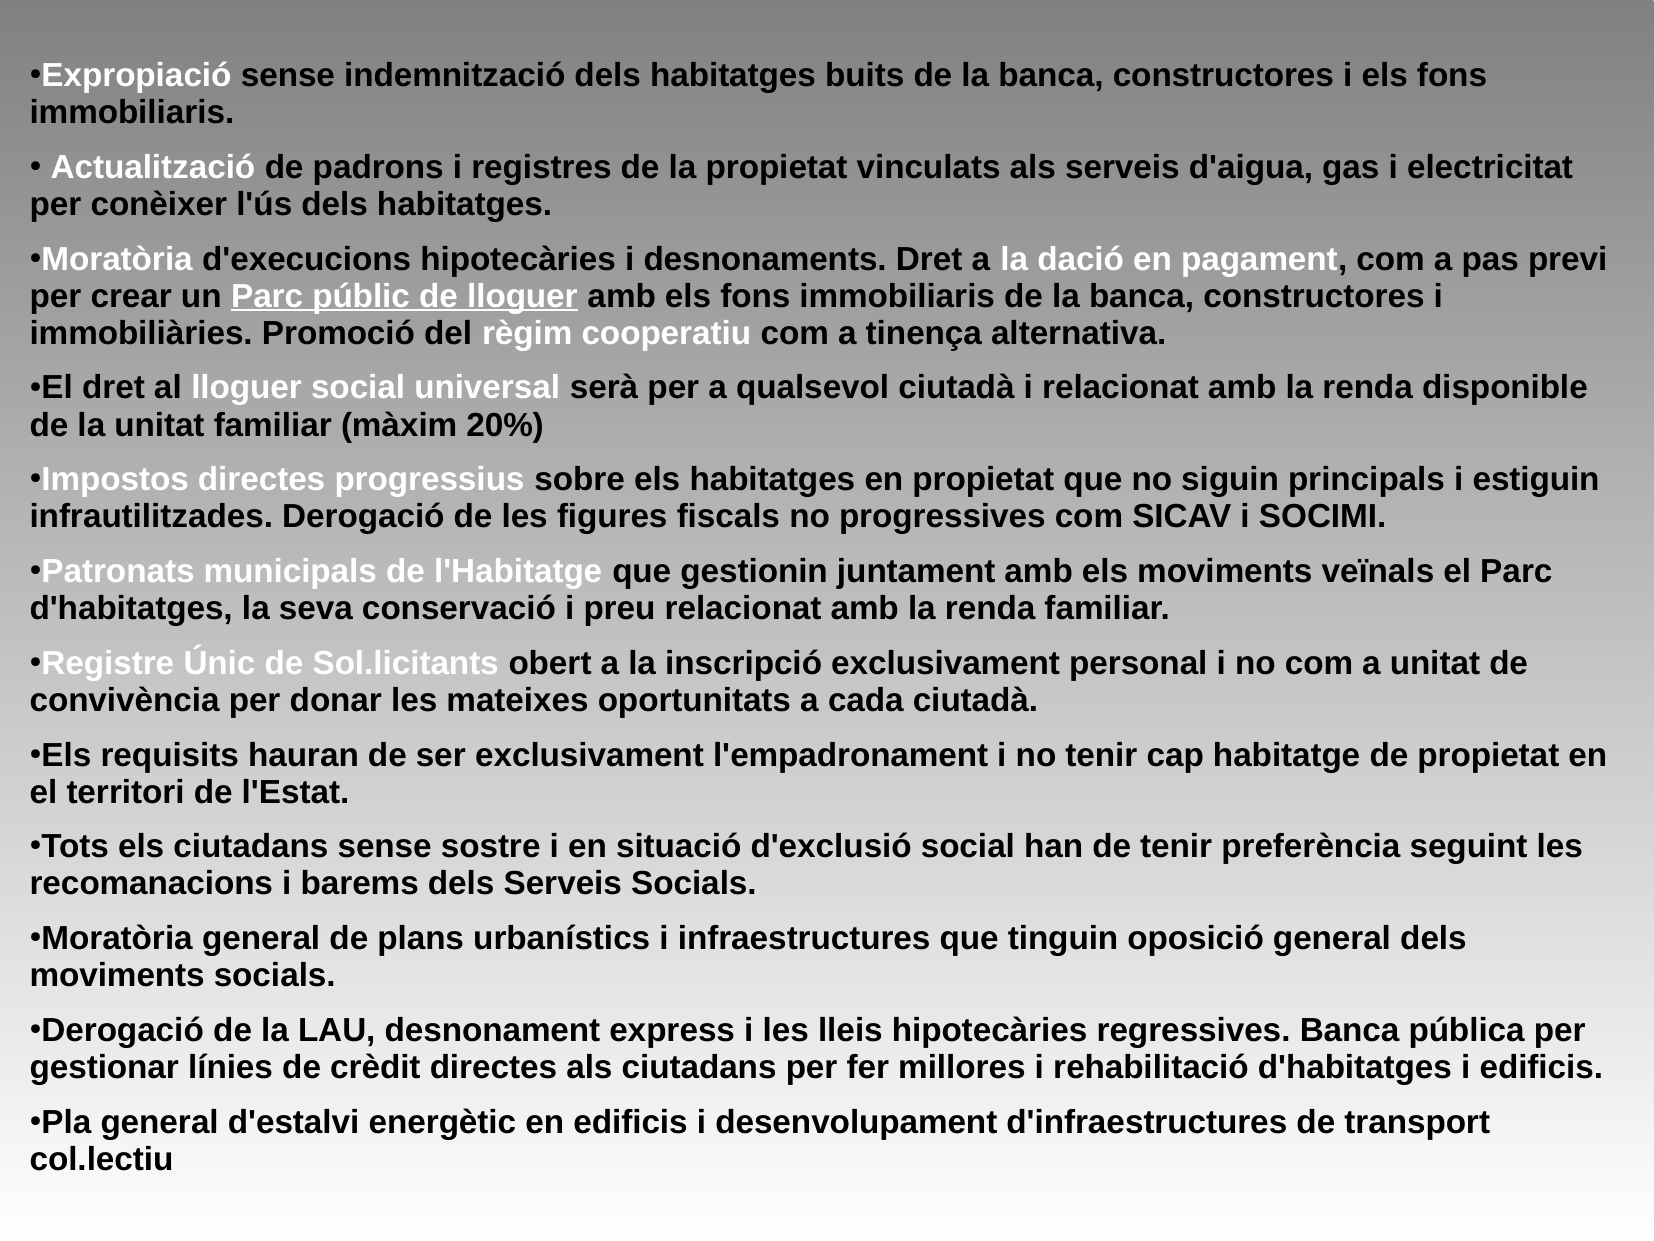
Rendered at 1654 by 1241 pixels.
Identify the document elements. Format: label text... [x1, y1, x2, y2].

subtitle Expropiació sense indemnització dels habitatges buits de la banca, constructores i els fons immobiliaris. Actualització de padrons i registres de la propietat vinculats als serveis d'aigua, gas i electricitat per conèixer l'ús dels habitatges. Moratòria d'execucions hipotecàries i desnonaments. Dret a la dació en pagament, com a pas previ per crear un Parc públic de lloguer amb els fons immobiliaris de la banca, constructores i immobiliàries. Promoció del règim cooperatiu com a tinença alternativa. El dret al lloguer social universal serà per a qualsevol ciutadà i relacionat amb la renda disponible de la unitat familiar (màxim 20%) Impostos directes progressius sobre els habitatges en propietat que no siguin principals i estiguin infrautilitzades. Derogació de les figures fiscals no progressives com SICAV i SOCIMI. Patronats municipals de l'Habitatge que gestionin juntament amb els moviments veïnals el Parc d'habitatges, la seva conservació i preu relacionat amb la renda familiar. Registre Únic de Sol.licitants obert a la inscripció exclusivament personal i no com a unitat de convivència per donar les mateixes oportunitats a cada ciutadà. Els requisits hauran de ser exclusivament l'empadronament i no tenir cap habitatge de propietat en el territori de l'Estat. Tots els ciutadans sense sostre i en situació d'exclusió social han de tenir preferència seguint les recomanacions i barems dels Serveis Socials. Moratòria general de plans urbanístics i infraestructures que tinguin oposició general dels moviments socials. Derogació de la LAU, desnonament express i les lleis hipotecàries regressives. Banca pública per gestionar línies de crèdit directes als ciutadans per fer millores i rehabilitació d'habitatges i edificis. Pla general d'estalvi energètic en edificis i desenvolupament d'infraestructures de transport col.lectiu [29, 29, 1625, 1205]
